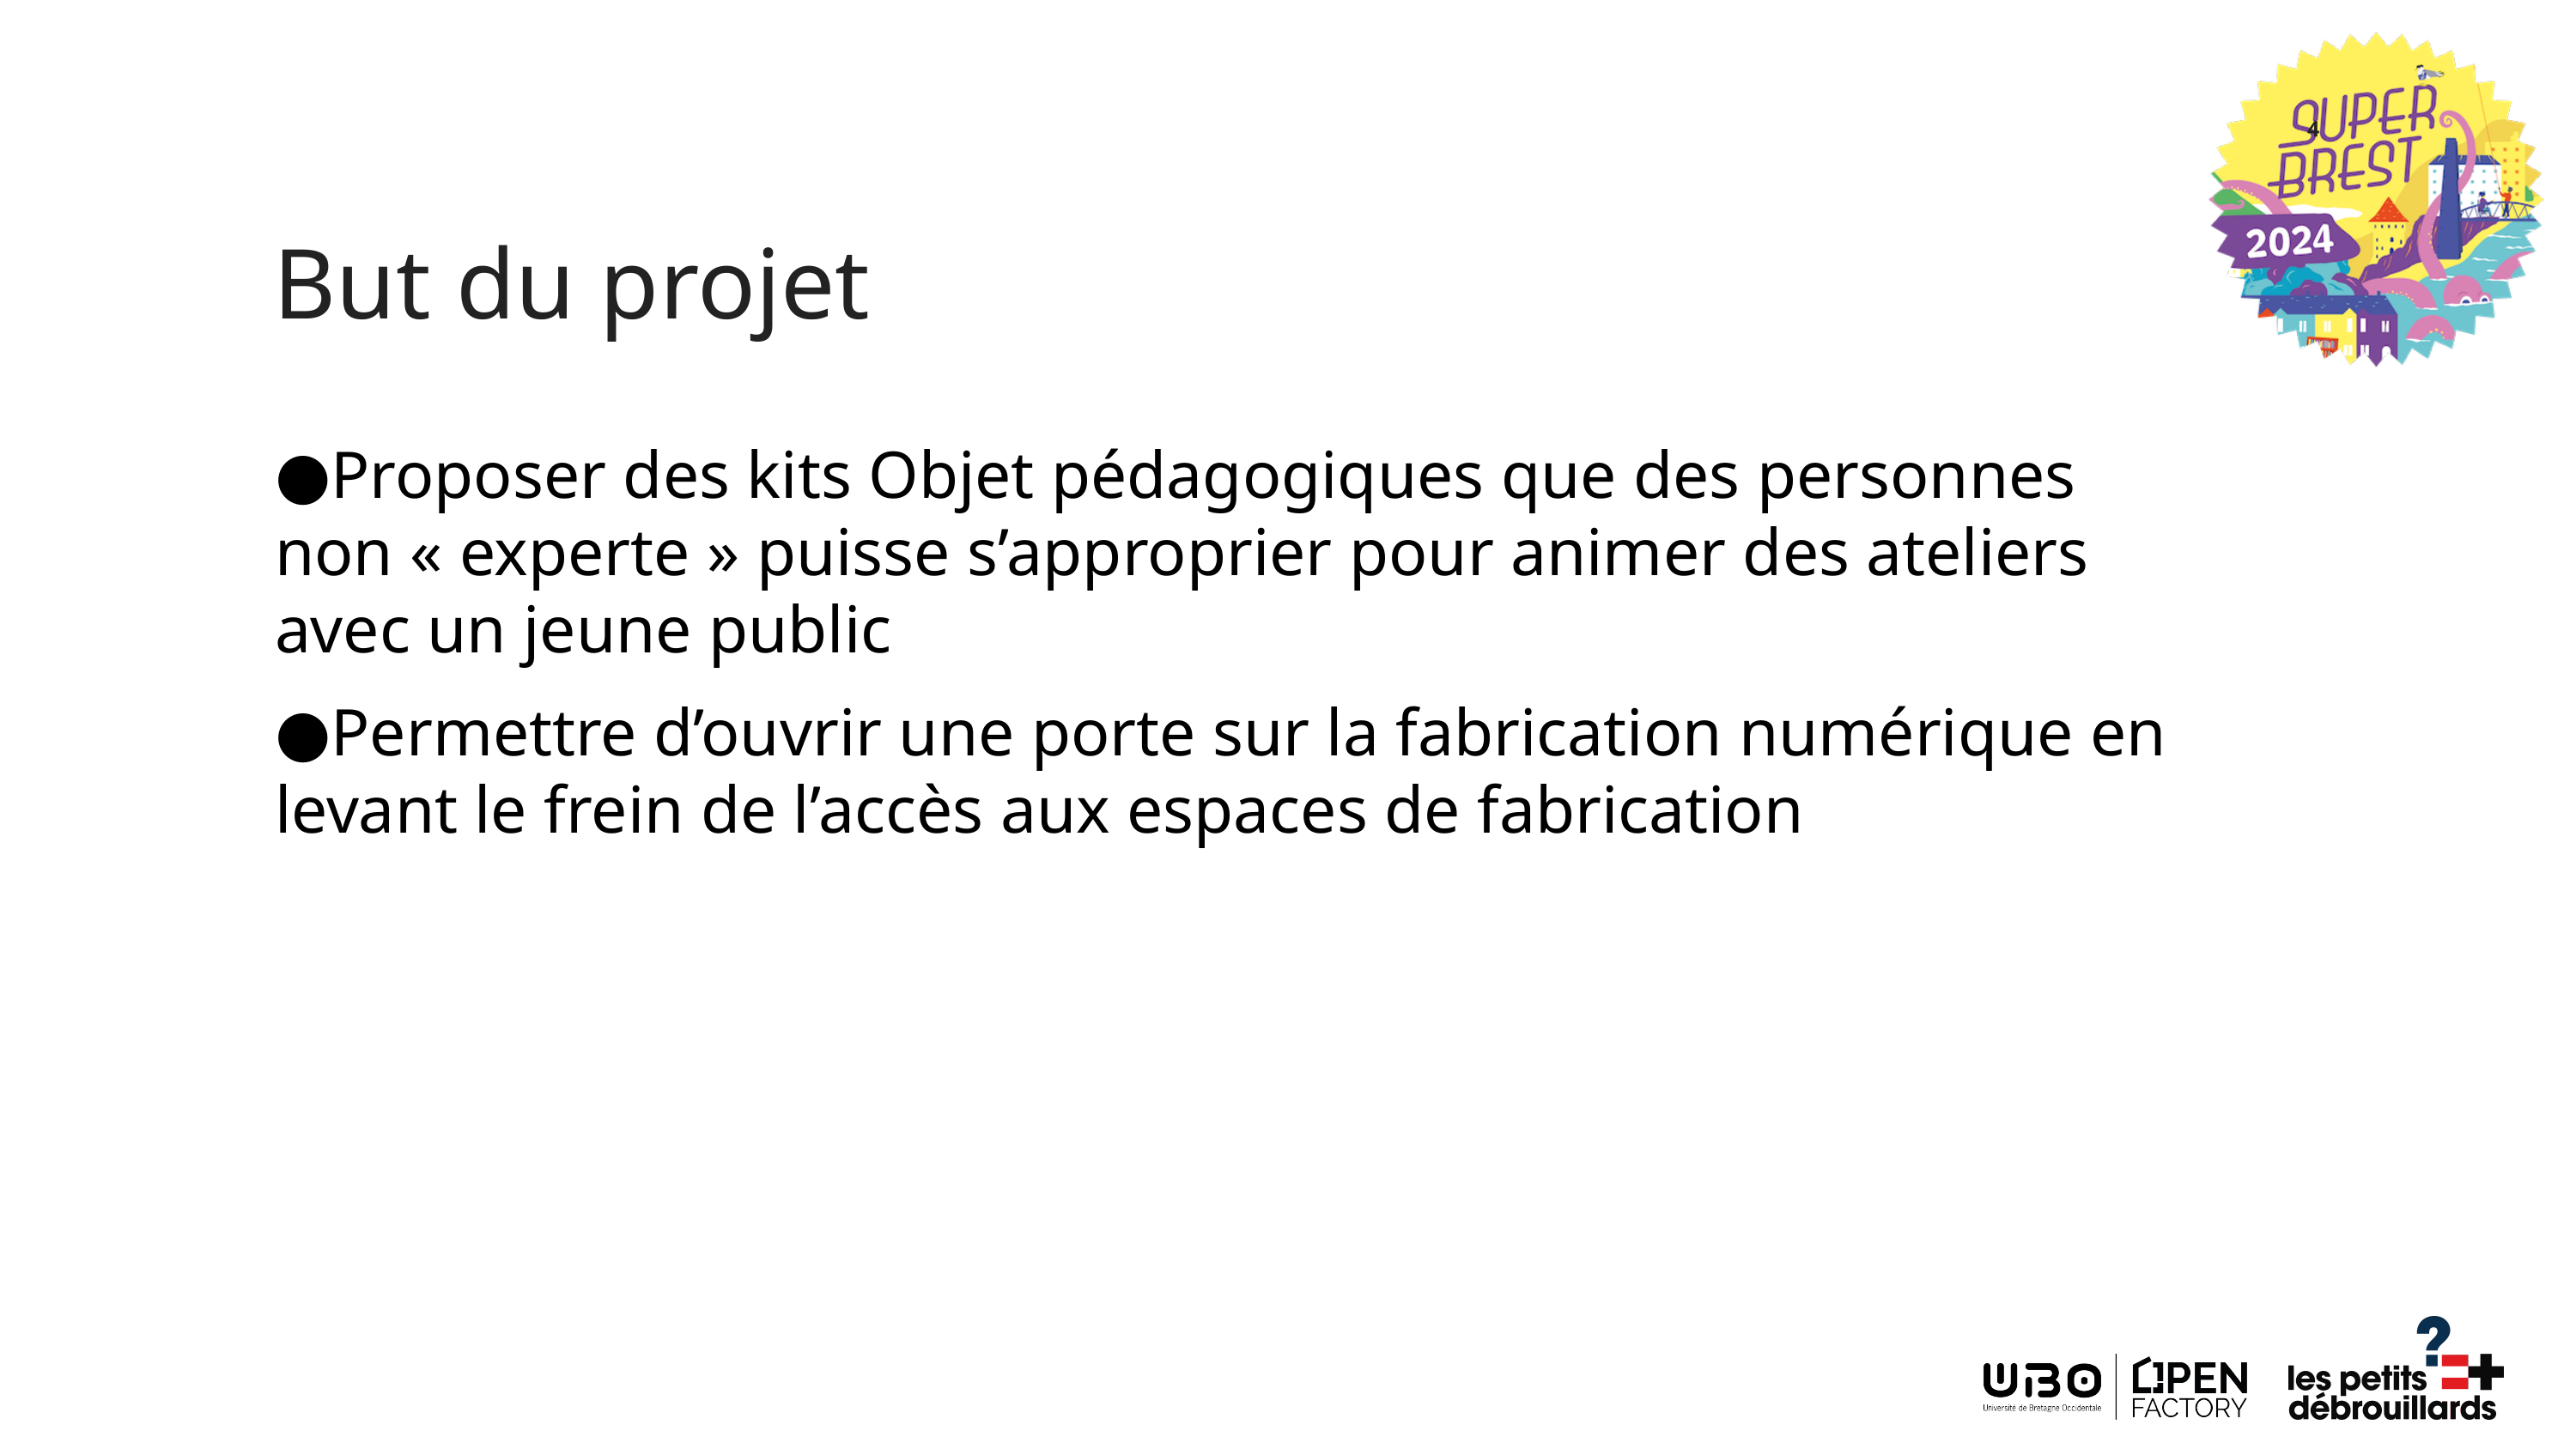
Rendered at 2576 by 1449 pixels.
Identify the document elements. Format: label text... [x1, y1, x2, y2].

title But du projet [273, 217, 1741, 434]
list Proposer des kits Objet pédagogiques que des personnes non « experte » puisse s’approprier pour animer des ateliers avec un jeune public Permettre d’ouvrir une porte sur la fabrication numérique en levant le frein de l’accès aux espaces de fabrication [275, 433, 2188, 1122]
text_box [2307, 93, 2456, 145]
